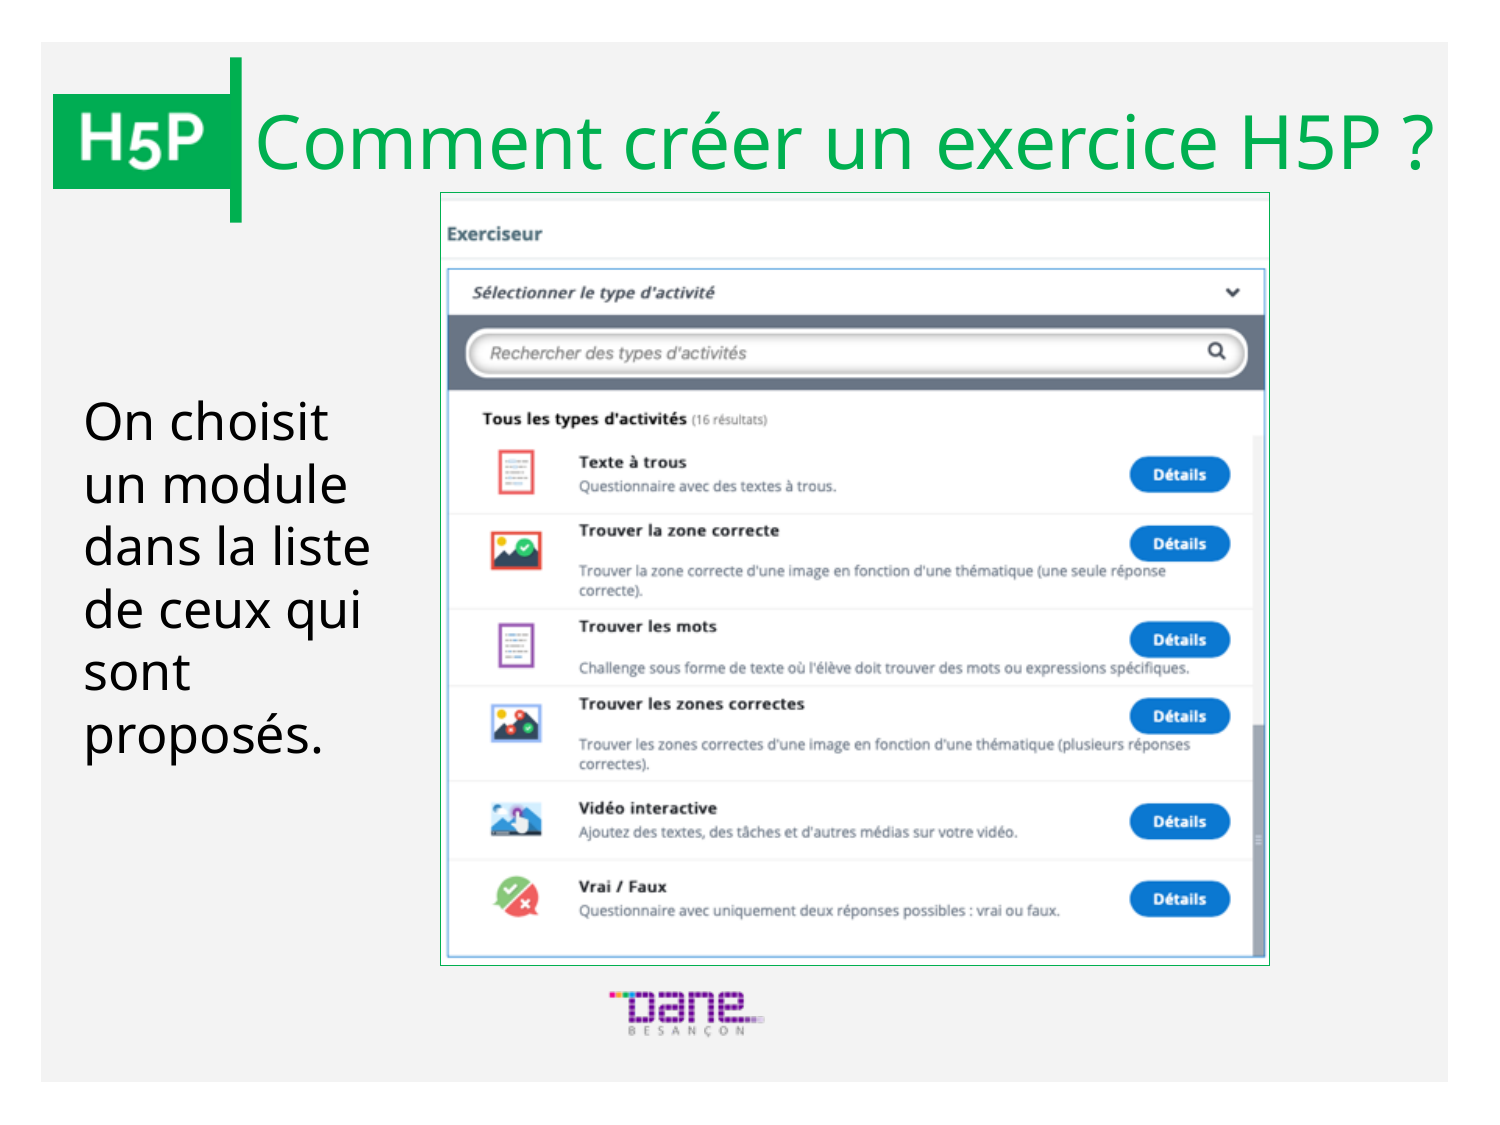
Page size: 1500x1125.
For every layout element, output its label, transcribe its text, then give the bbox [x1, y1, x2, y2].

text_box On choisit un module dans la liste de ceux qui sont proposés. [68, 381, 421, 770]
text_box Comment créer un exercice H5P ? [240, 87, 1500, 193]
text_box [230, 57, 242, 223]
picture [0, 0, 1500, 1125]
